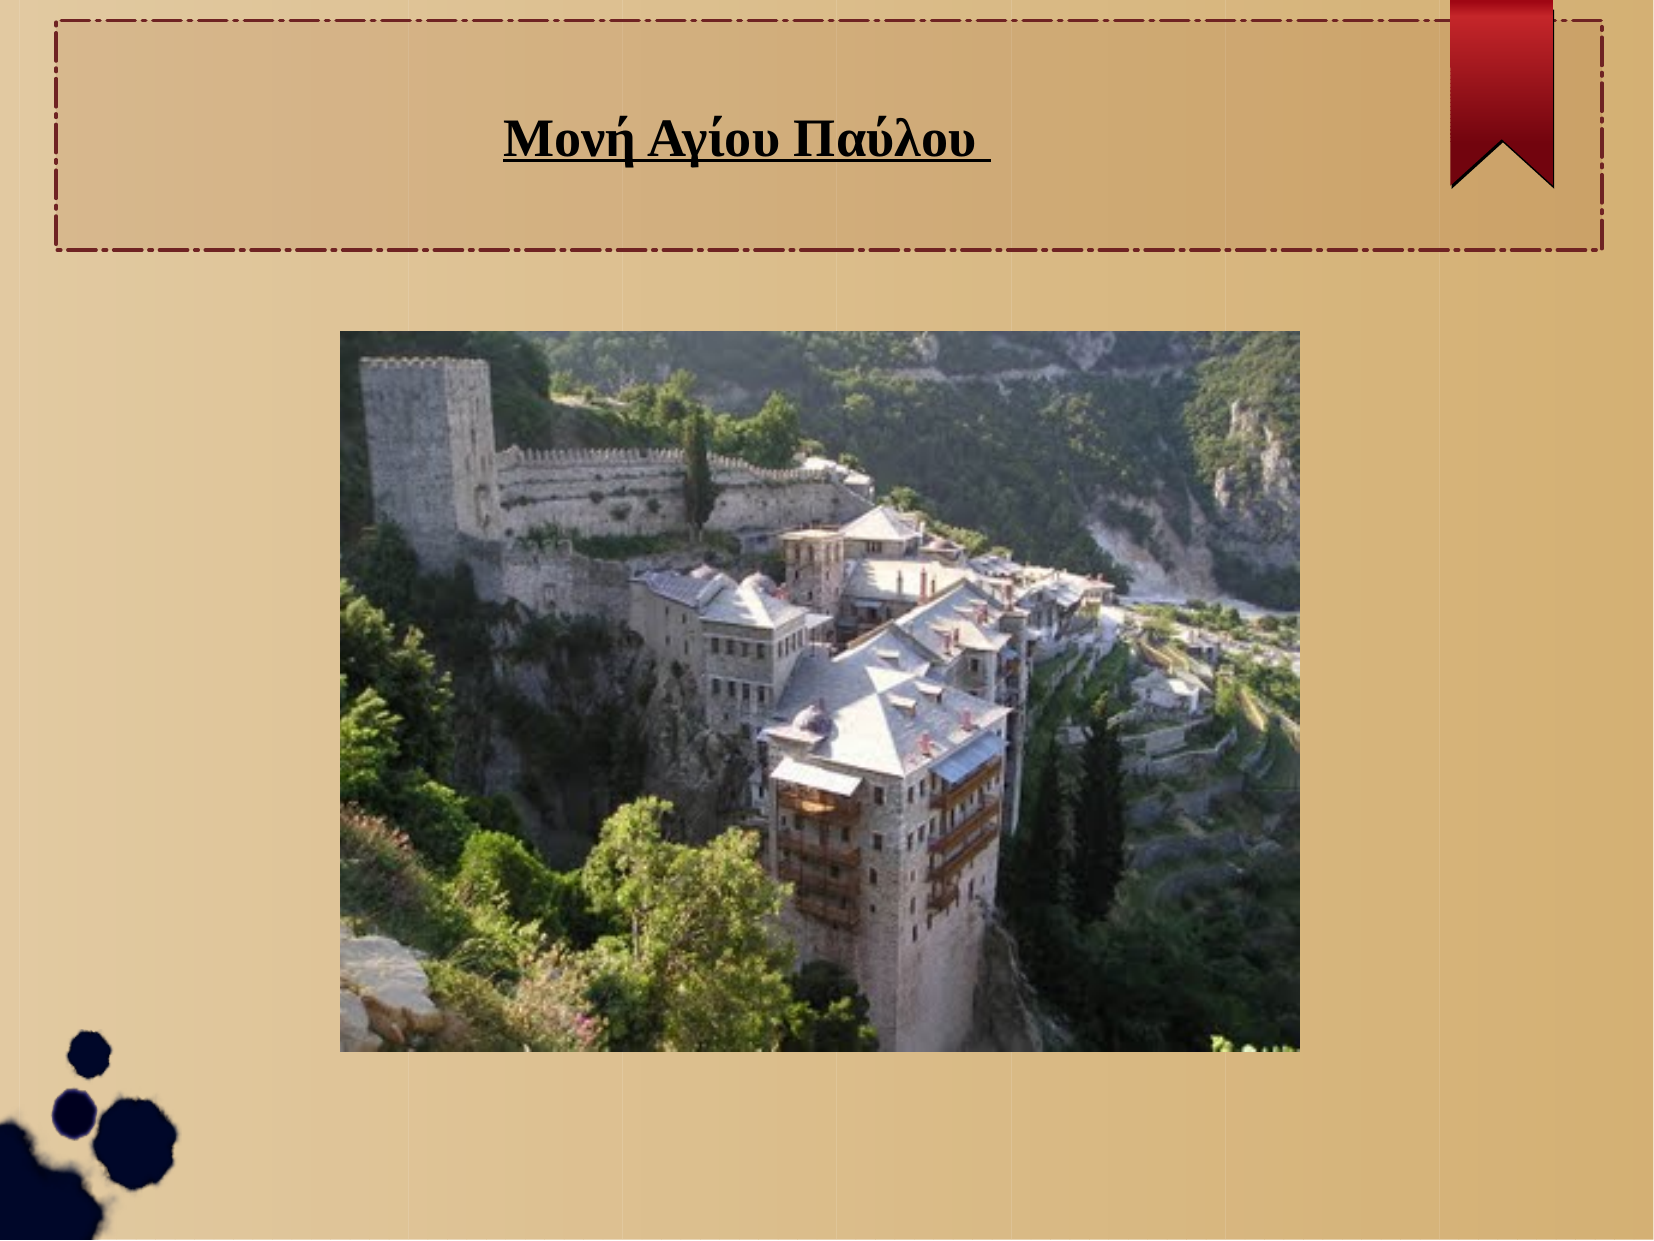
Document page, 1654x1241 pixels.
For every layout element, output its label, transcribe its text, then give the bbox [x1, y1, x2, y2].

picture [340, 331, 1300, 1052]
title Μονή Αγίου Παύλου [82, 47, 1412, 229]
